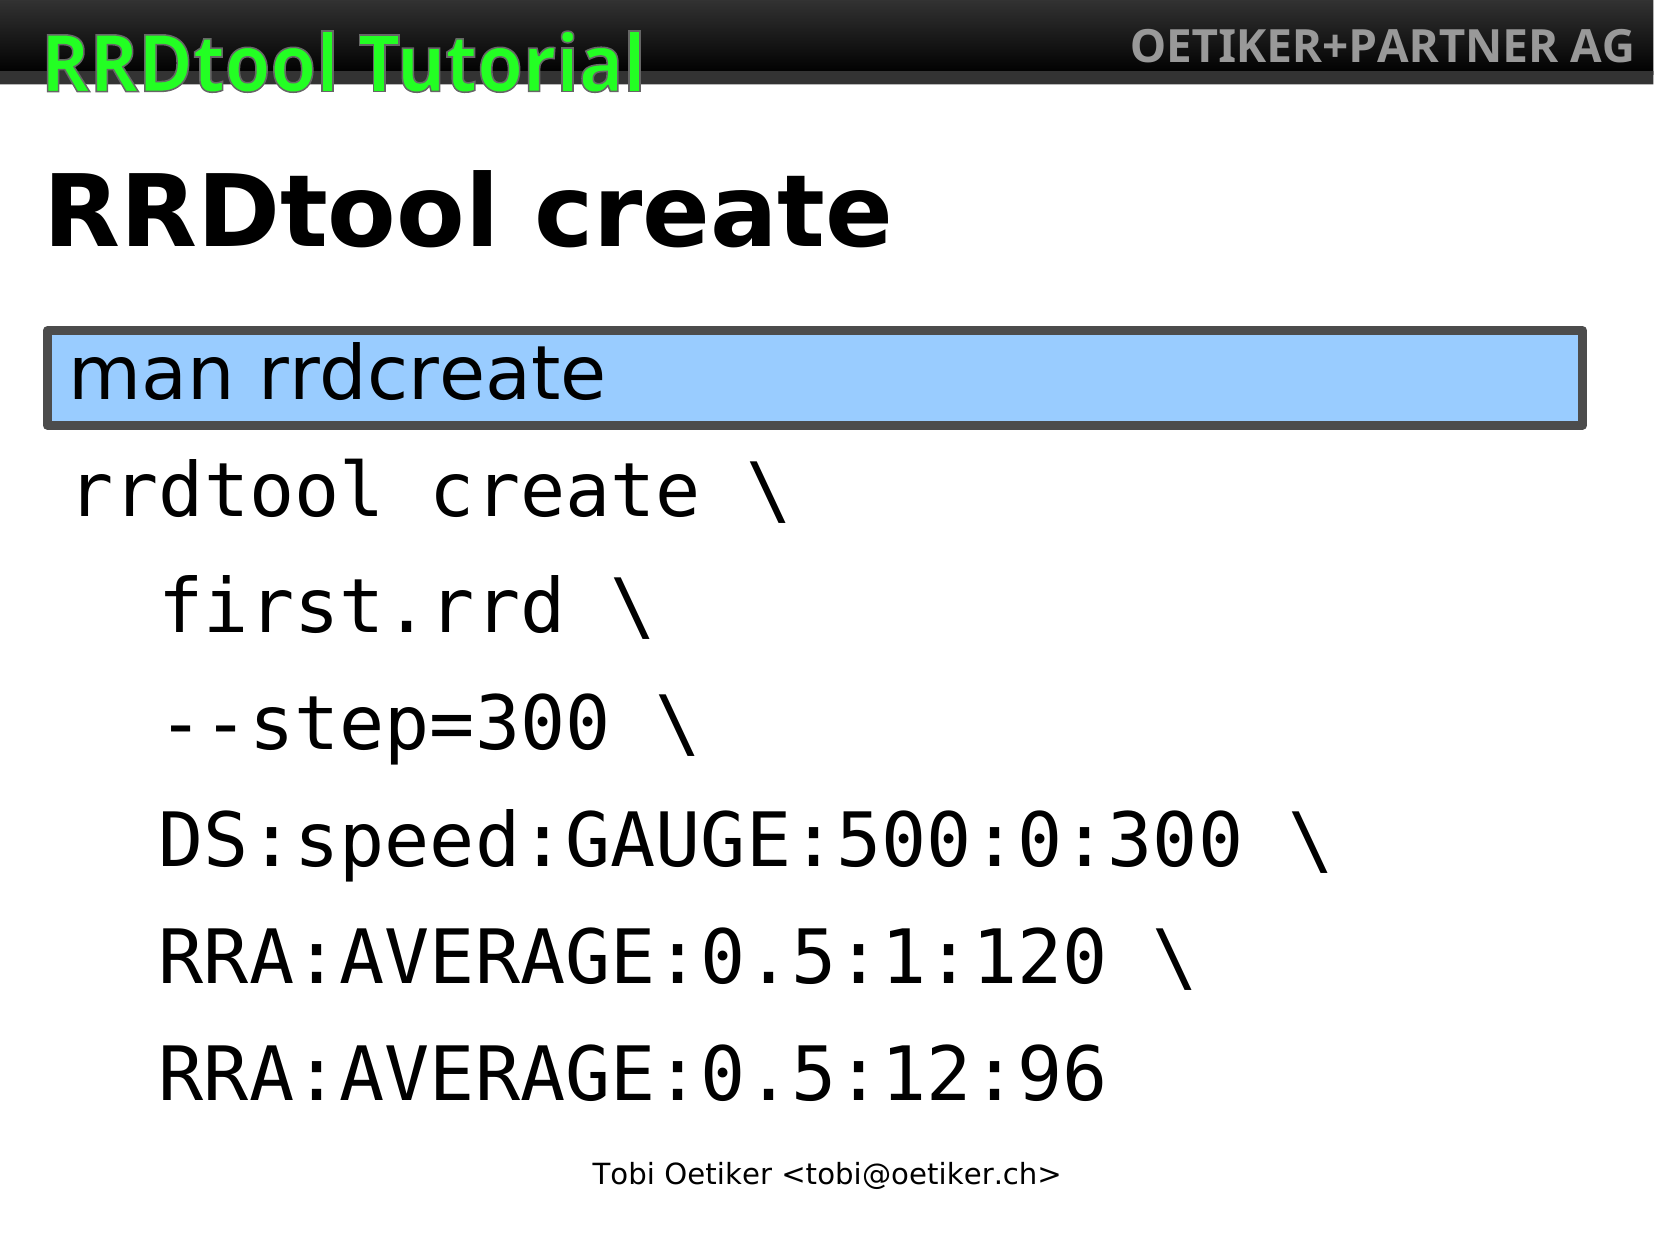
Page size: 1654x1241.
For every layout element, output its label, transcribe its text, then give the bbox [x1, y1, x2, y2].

text_box [1571, 330, 1583, 426]
title RRDtool create [43, 137, 1582, 287]
list man rrdcreate rrdtool create \ first.rrd \ --step=300 \ DS:speed:GAUGE:500:0:300 \ RRA:AVERAGE:0.5:1:120 \ RRA:AVERAGE:0.5:12:96 [50, 329, 1571, 1118]
